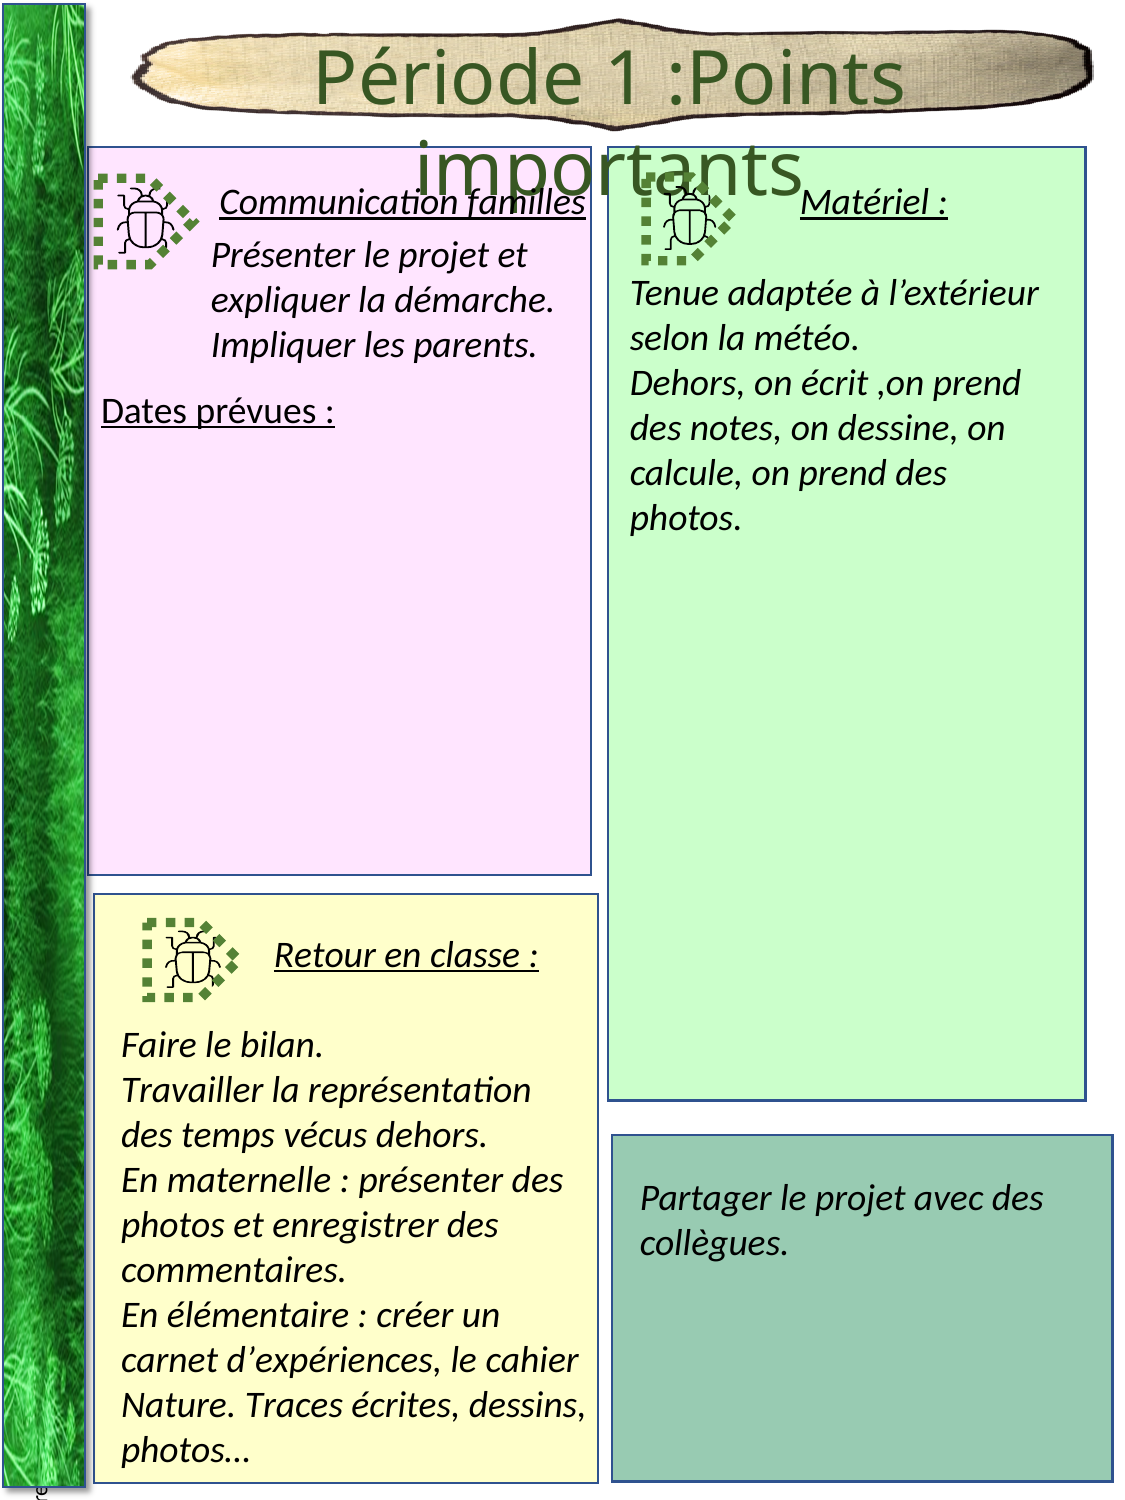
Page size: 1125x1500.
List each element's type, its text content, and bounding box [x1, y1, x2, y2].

text_box Présenter le projet et expliquer la démarche. Impliquer les parents. [195, 222, 597, 374]
text_box Communication familles [204, 170, 601, 230]
text_box [561, 164, 584, 170]
text_box [544, 164, 556, 170]
text_box Partager le projet avec des collègues. [624, 1165, 1125, 1272]
text_box [517, 164, 539, 170]
text_box [612, 1135, 1112, 1482]
text_box [497, 164, 510, 170]
text_box [427, 164, 439, 170]
text_box Retour en classe : Faire le bilan. Travailler la représentation des temps vécus dehors. En maternelle : présenter des photos et enregistrer des commentaires. En élémentaire : créer un carnet d’expériences, le cahier Nature. Traces écrites, dessins, photos… [106, 923, 603, 1478]
picture [519, 160, 536, 164]
text_box [99, 439, 591, 875]
picture [0, 0, 1125, 1500]
text_box Tenue adaptée à l’extérieur selon la météo. Dehors, on écrit ,on prend des notes, on dessine, on calcule, on prend des photos. [614, 260, 1074, 549]
text_box Matériel : [785, 170, 963, 230]
picture [474, 160, 489, 164]
text_box [446, 164, 465, 170]
text_box [608, 164, 1085, 1100]
text_box [98, 164, 591, 378]
text_box [99, 894, 598, 1483]
text_box Période 1 :Points importants [134, 22, 1086, 129]
picture [710, 160, 728, 164]
text_box [472, 164, 491, 170]
picture [564, 160, 582, 164]
text_box Dates prévues : [86, 378, 707, 439]
picture [448, 160, 464, 164]
